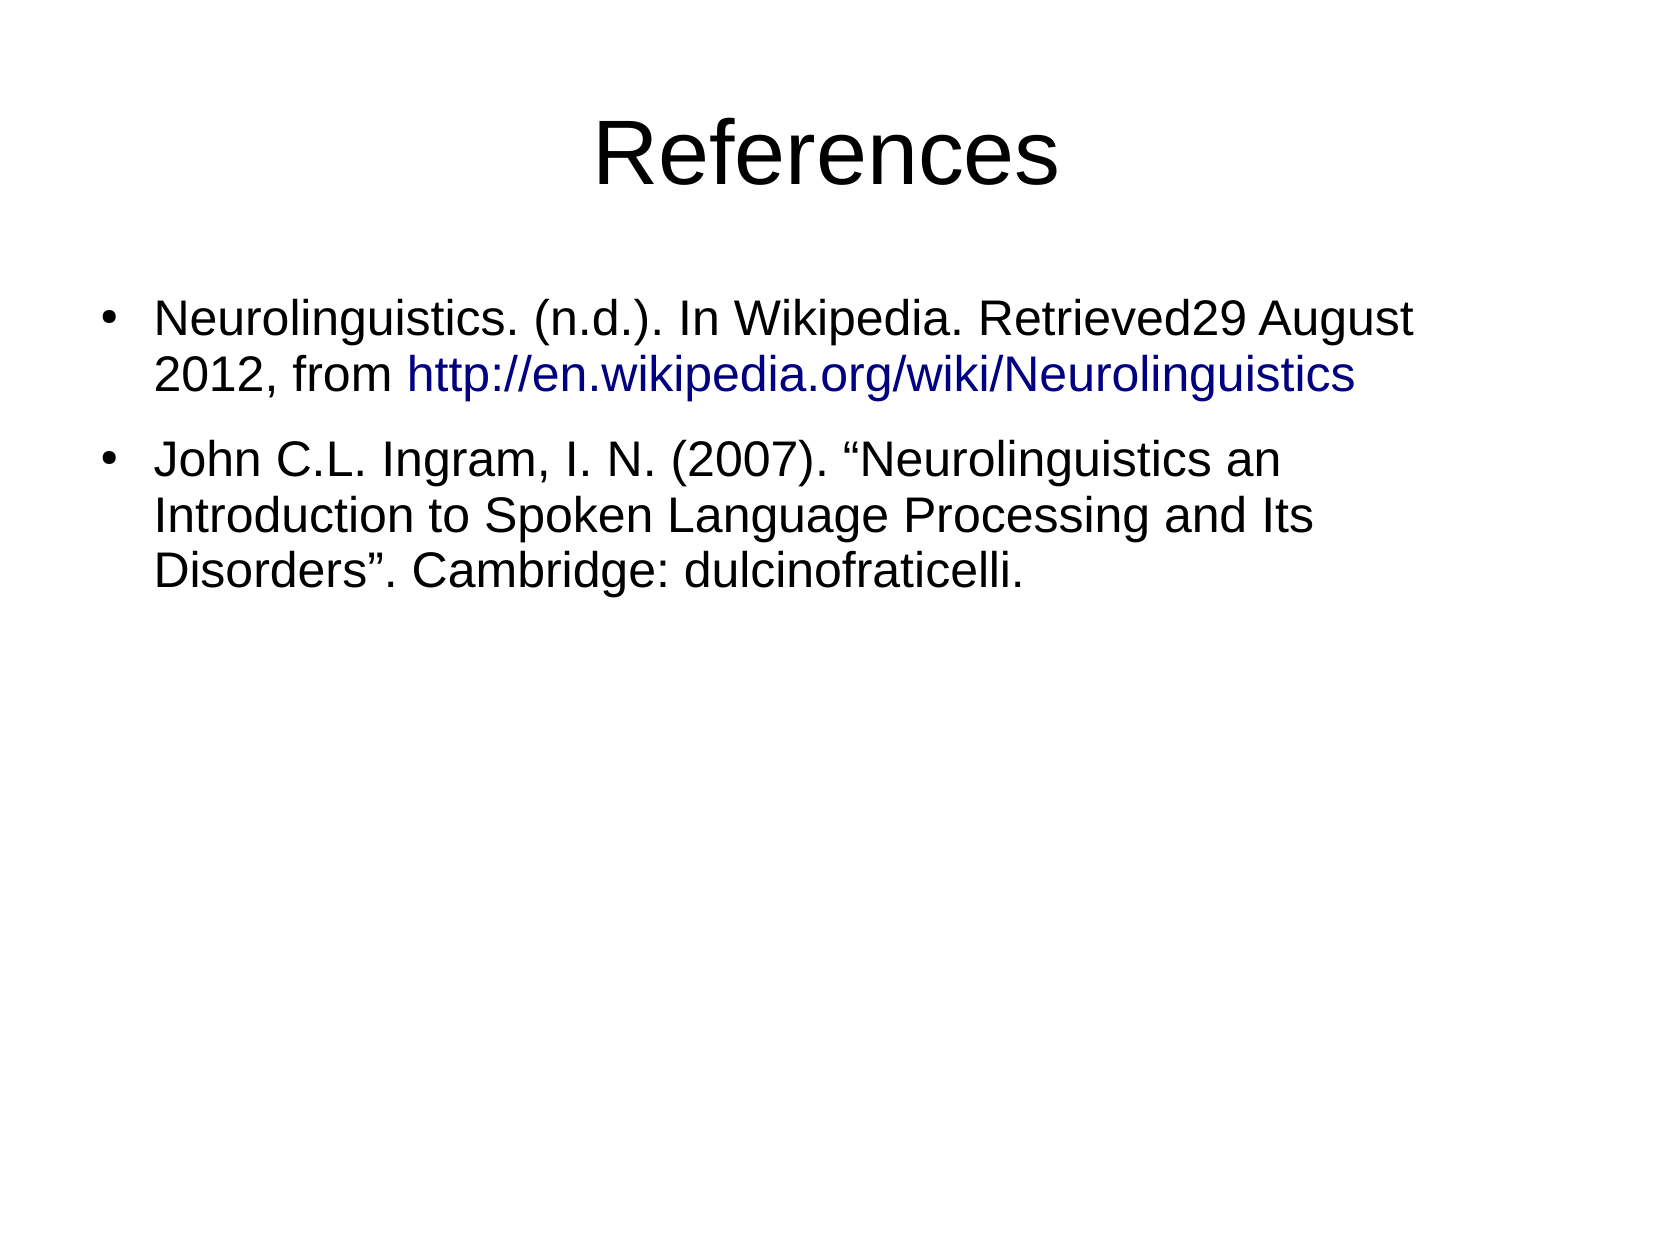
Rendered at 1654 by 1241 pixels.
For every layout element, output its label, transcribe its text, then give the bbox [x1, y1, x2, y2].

title References [82, 49, 1571, 257]
list Neurolinguistics. (n.d.). In Wikipedia. Retrieved29 August 2012, from http://en.wikipedia.org/wiki/Neurolinguistics John C.L. Ingram, I. N. (2007). “Neurolinguistics an Introduction to Spoken Language Processing and Its Disorders”. Cambridge: dulcinofraticelli. [82, 290, 1538, 995]
